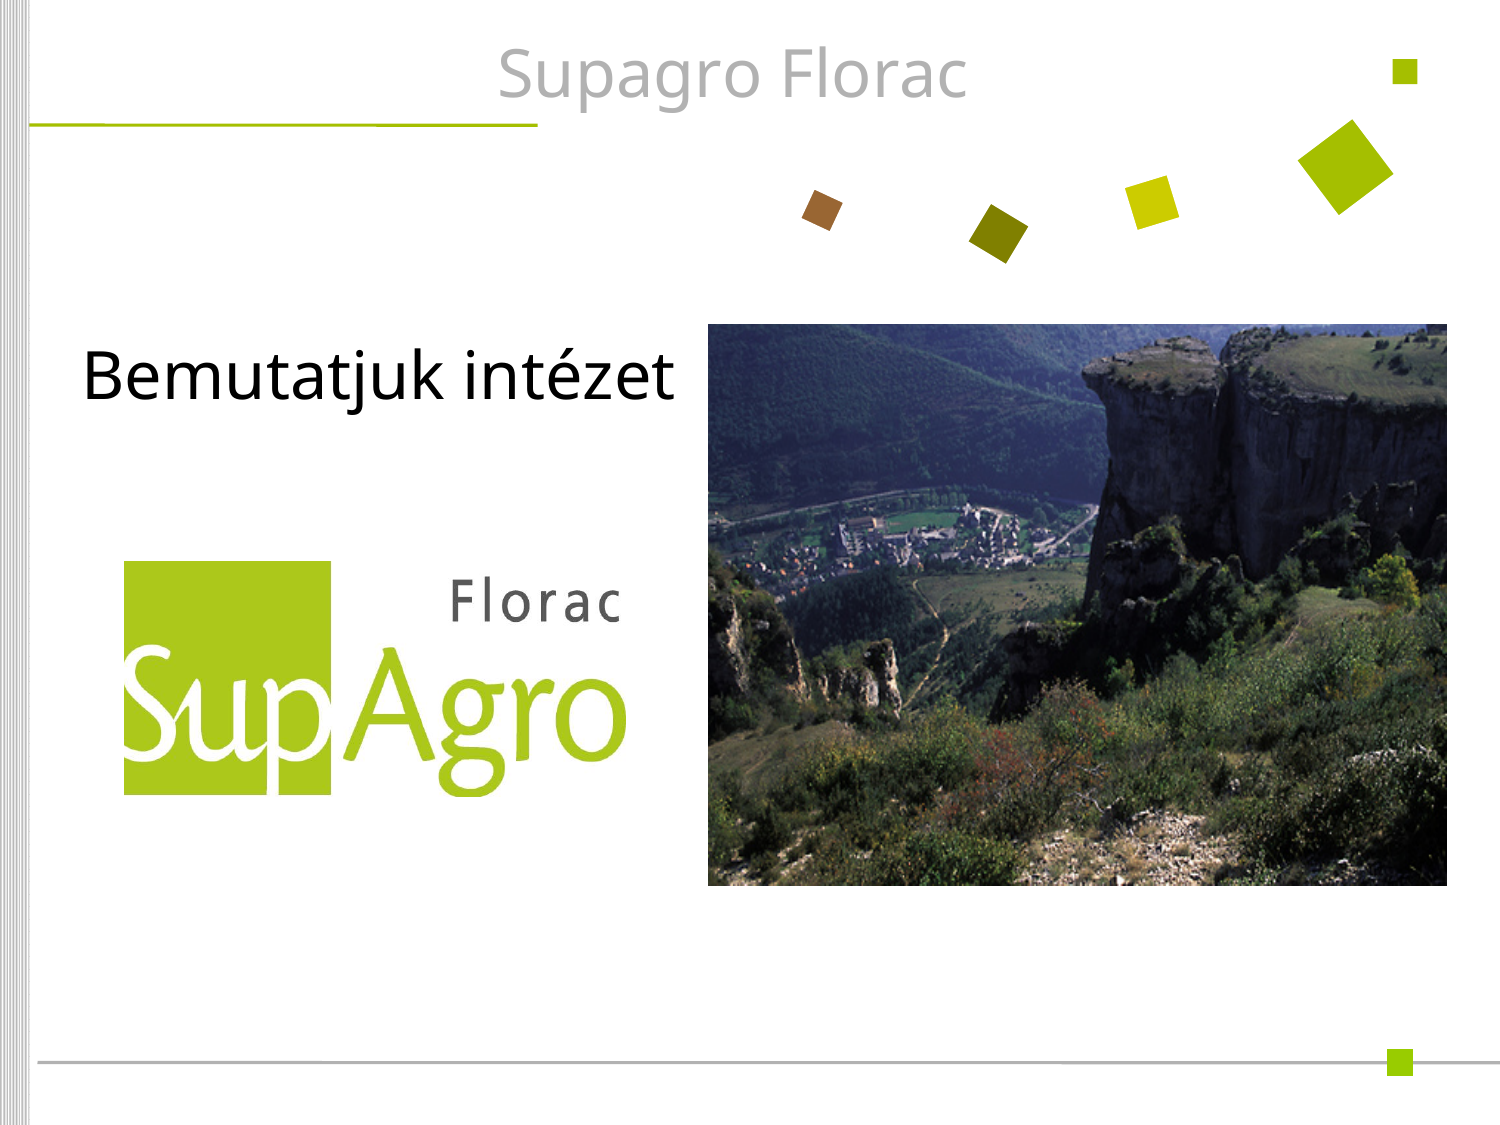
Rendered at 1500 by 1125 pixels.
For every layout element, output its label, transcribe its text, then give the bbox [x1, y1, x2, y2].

text_box [1392, 59, 1418, 85]
text_box [964, 199, 1033, 269]
picture [708, 324, 1447, 886]
picture [123, 561, 626, 798]
text_box [1120, 171, 1184, 234]
text_box Supagro Florac [138, 22, 1329, 119]
text_box [0, 0, 30, 1125]
text_box [1387, 1050, 1413, 1076]
text_box [797, 185, 848, 236]
list Bemutatjuk intézet [41, 324, 717, 1036]
text_box [1293, 114, 1399, 220]
